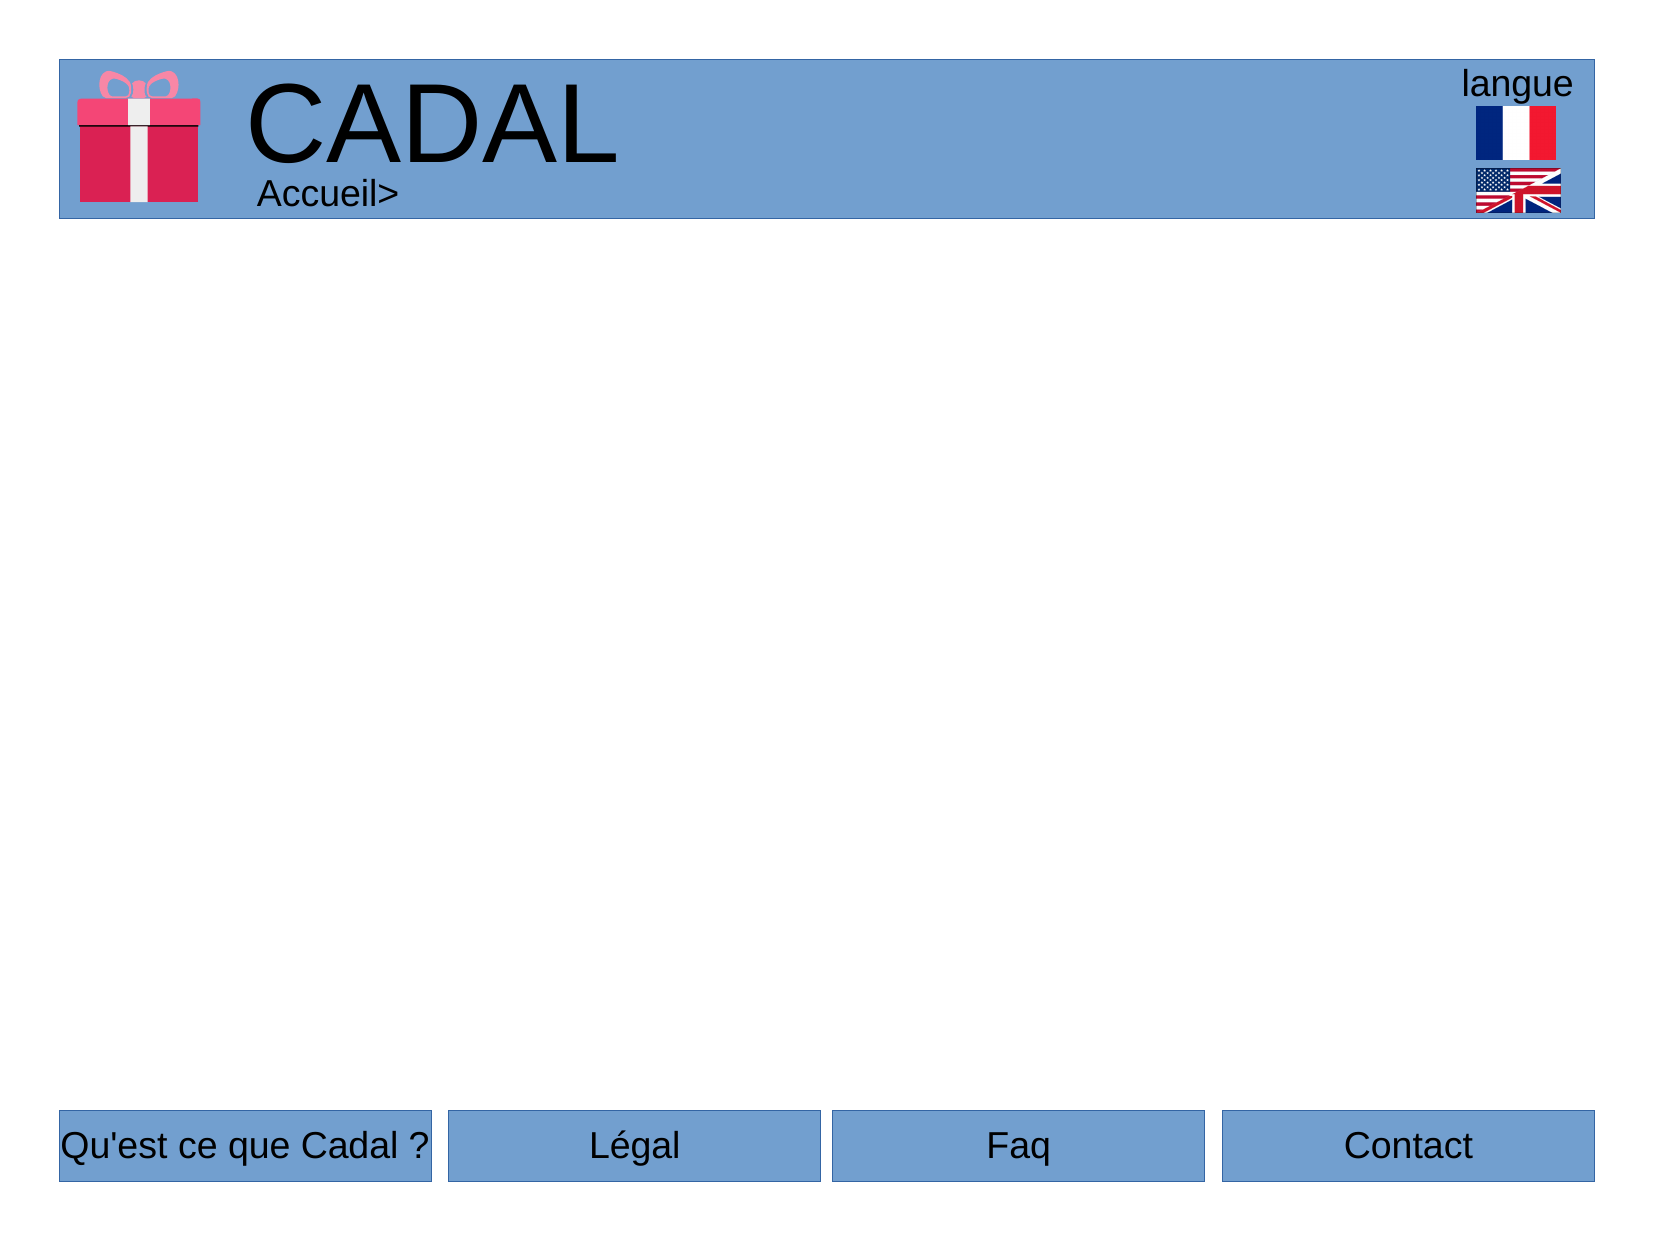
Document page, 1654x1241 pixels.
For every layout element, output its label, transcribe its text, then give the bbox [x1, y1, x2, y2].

text_box [987, 59, 1595, 219]
text_box Accueil> [242, 165, 1016, 223]
picture [1476, 168, 1561, 213]
text_box Légal [448, 1110, 821, 1182]
picture [76, 70, 201, 203]
text_box [59, 59, 242, 219]
text_box Contact [1222, 1110, 1595, 1182]
text_box Faq [832, 1110, 1205, 1182]
picture [1476, 113, 1556, 160]
text_box langue [1446, 55, 1589, 113]
text_box Qu'est ce que Cadal ? [59, 1110, 432, 1182]
text_box CADAL [230, 53, 987, 194]
